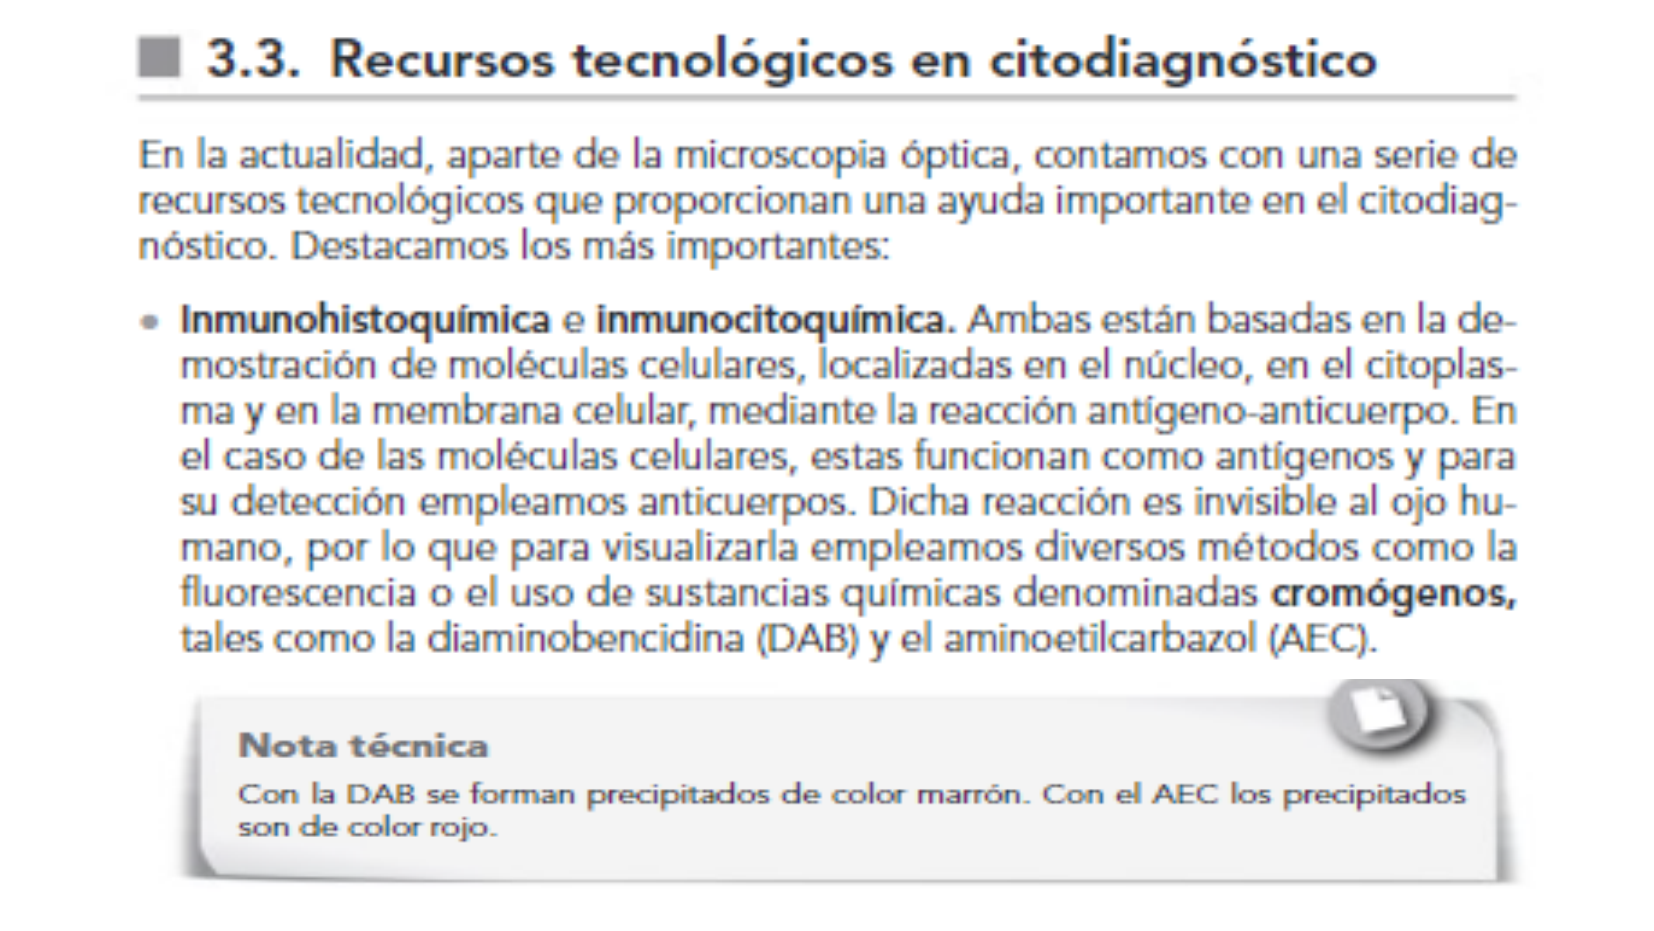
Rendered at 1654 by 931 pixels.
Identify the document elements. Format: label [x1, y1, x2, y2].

picture [29, 29, 1565, 916]
